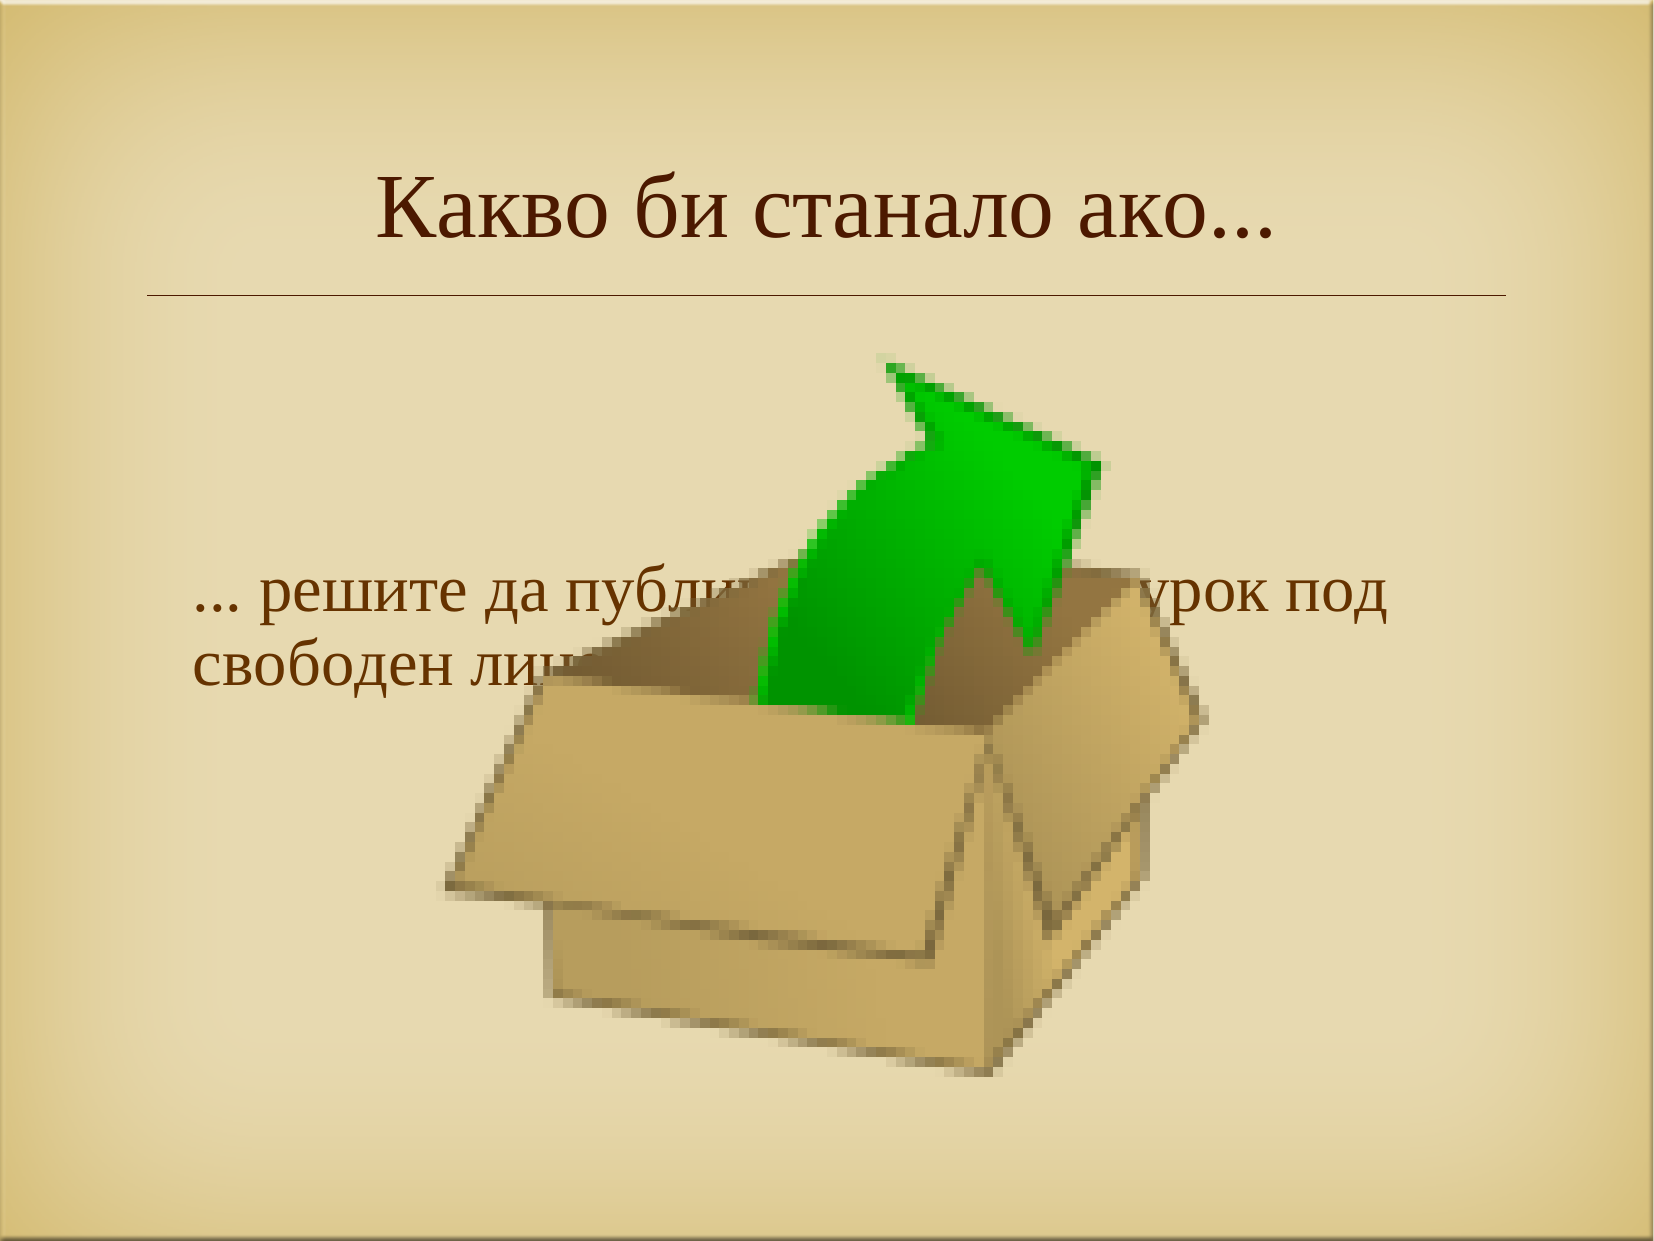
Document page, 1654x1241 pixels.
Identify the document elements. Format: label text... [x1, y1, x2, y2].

list ... решите да публикувате вашия урок под свободен лиценз? [845, 344, 1535, 1127]
title Какво би станало ако... [121, 102, 1534, 311]
picture [0, 0, 1654, 1241]
